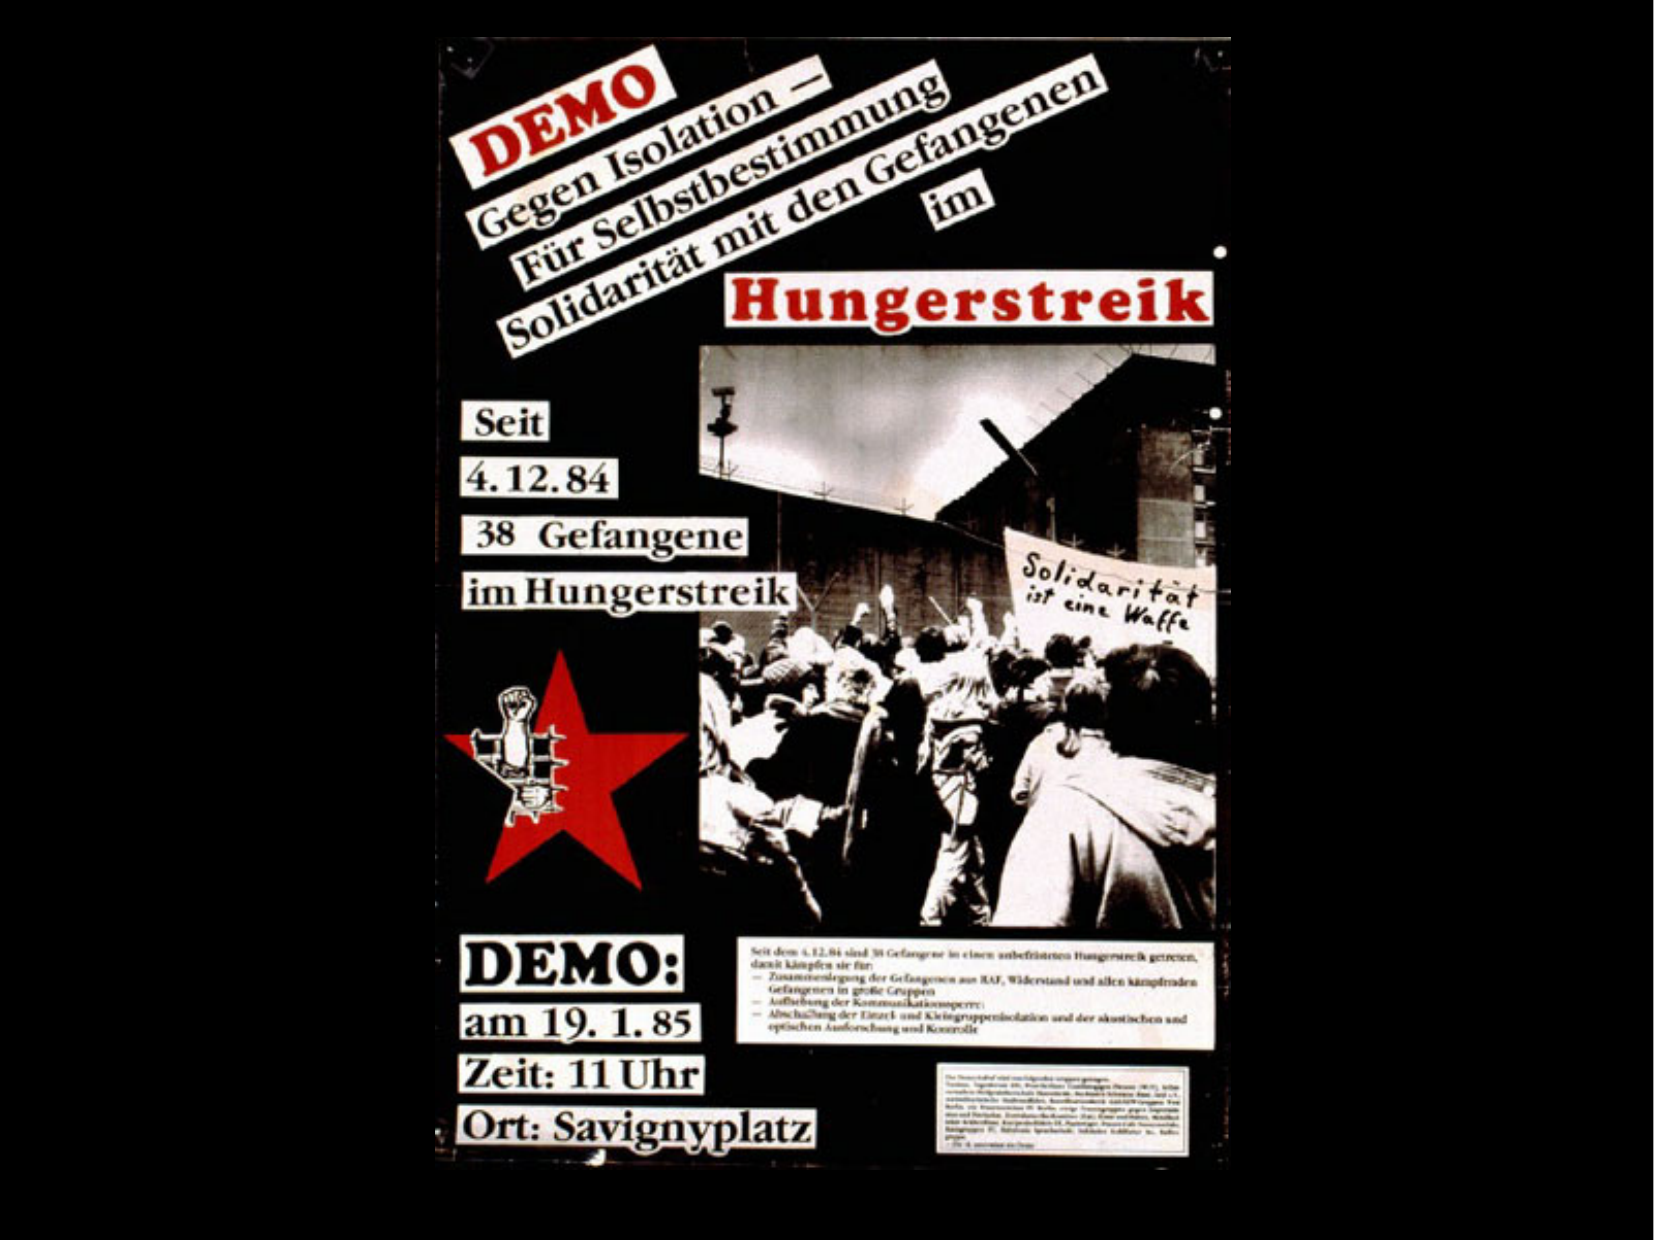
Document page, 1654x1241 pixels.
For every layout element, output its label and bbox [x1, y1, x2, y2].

picture [435, 37, 1231, 1171]
